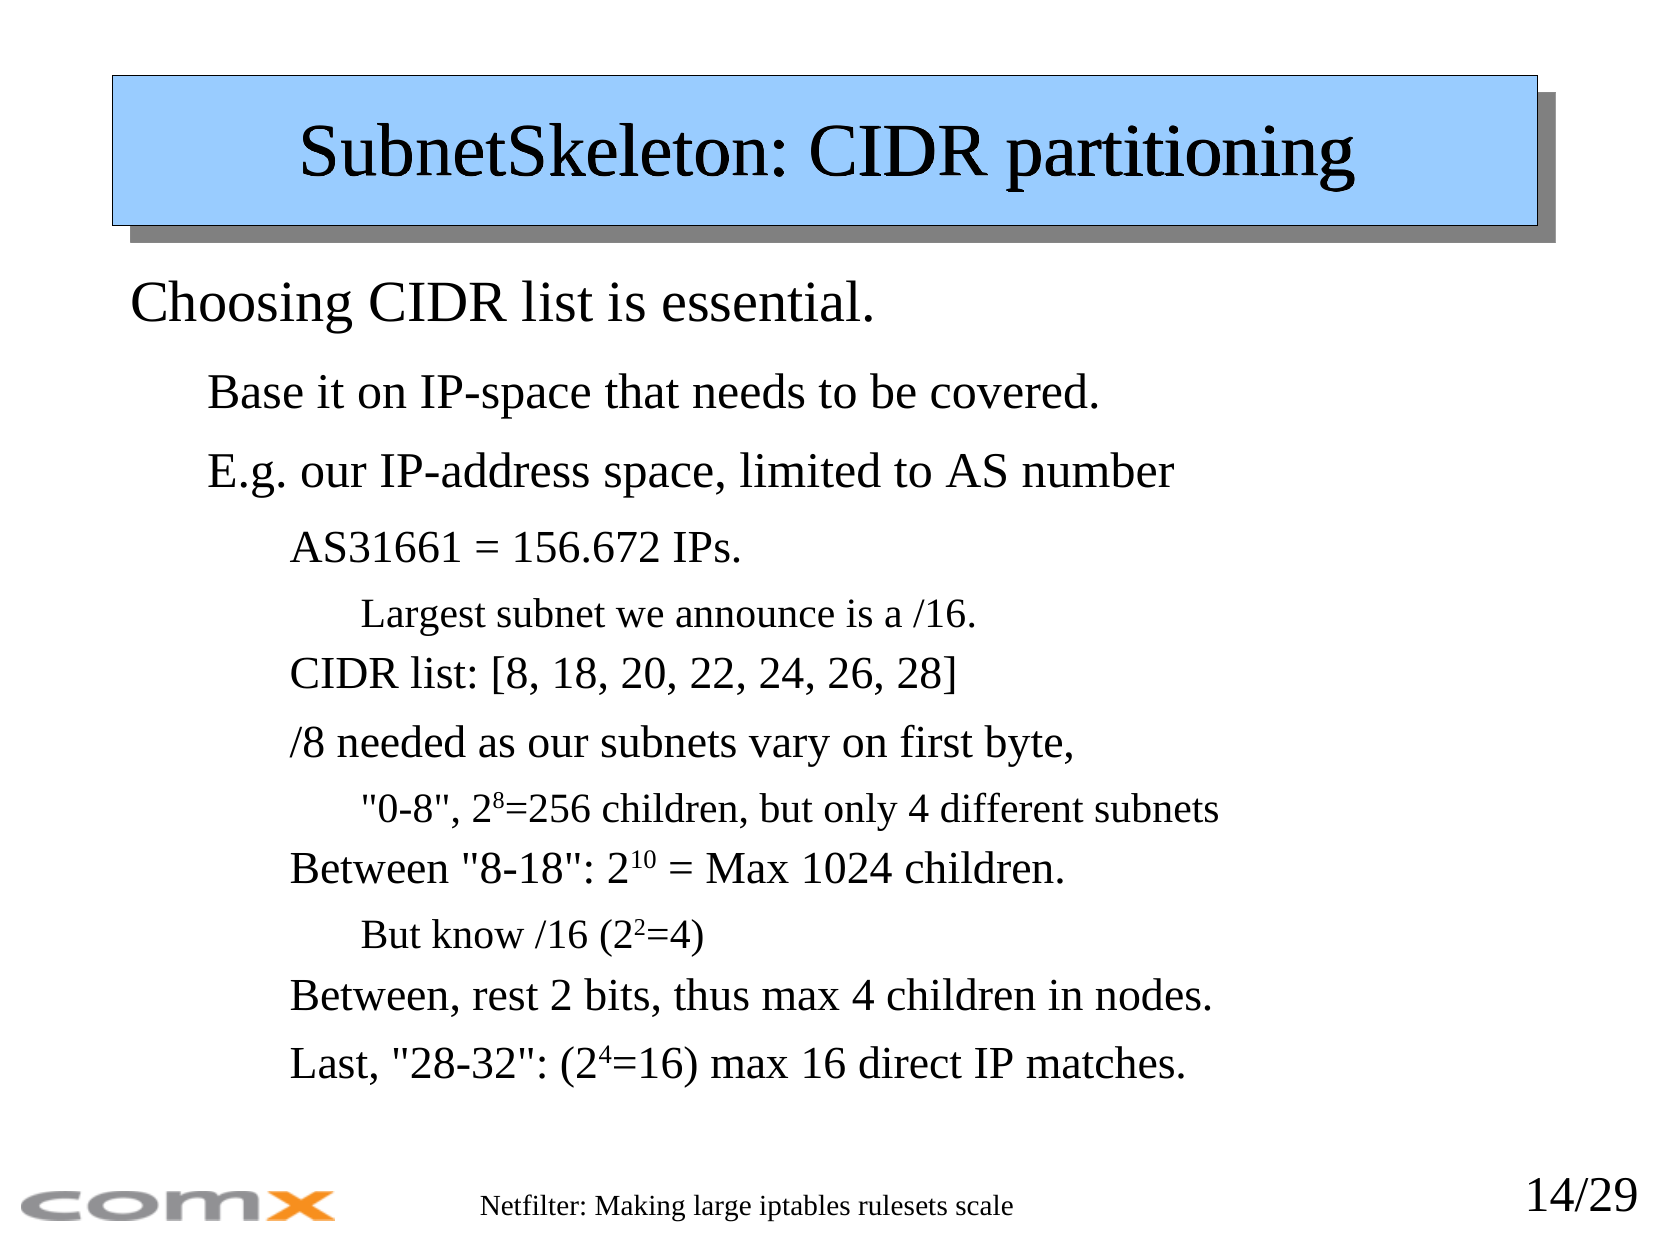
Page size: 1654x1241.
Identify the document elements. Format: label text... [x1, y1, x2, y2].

list Choosing CIDR list is essential. Base it on IP-space that needs to be covered. E.g. our IP-address space, limited to AS number AS31661 = 156.672 IPs. Largest subnet we announce is a /16. CIDR list: [8, 18, 20, 22, 24, 26, 28] /8 needed as our subnets vary on first byte, "0-8", 28=256 children, but only 4 different subnets Between "8-18": 210 = Max 1024 children. But know /16 (22=4) Between, rest 2 bits, thus max 4 children in nodes. Last, "28-32": (24=16) max 16 direct IP matches. [112, 269, 1576, 1126]
title SubnetSkeleton: CIDR partitioning [116, 90, 1538, 211]
picture [21, 1191, 335, 1221]
